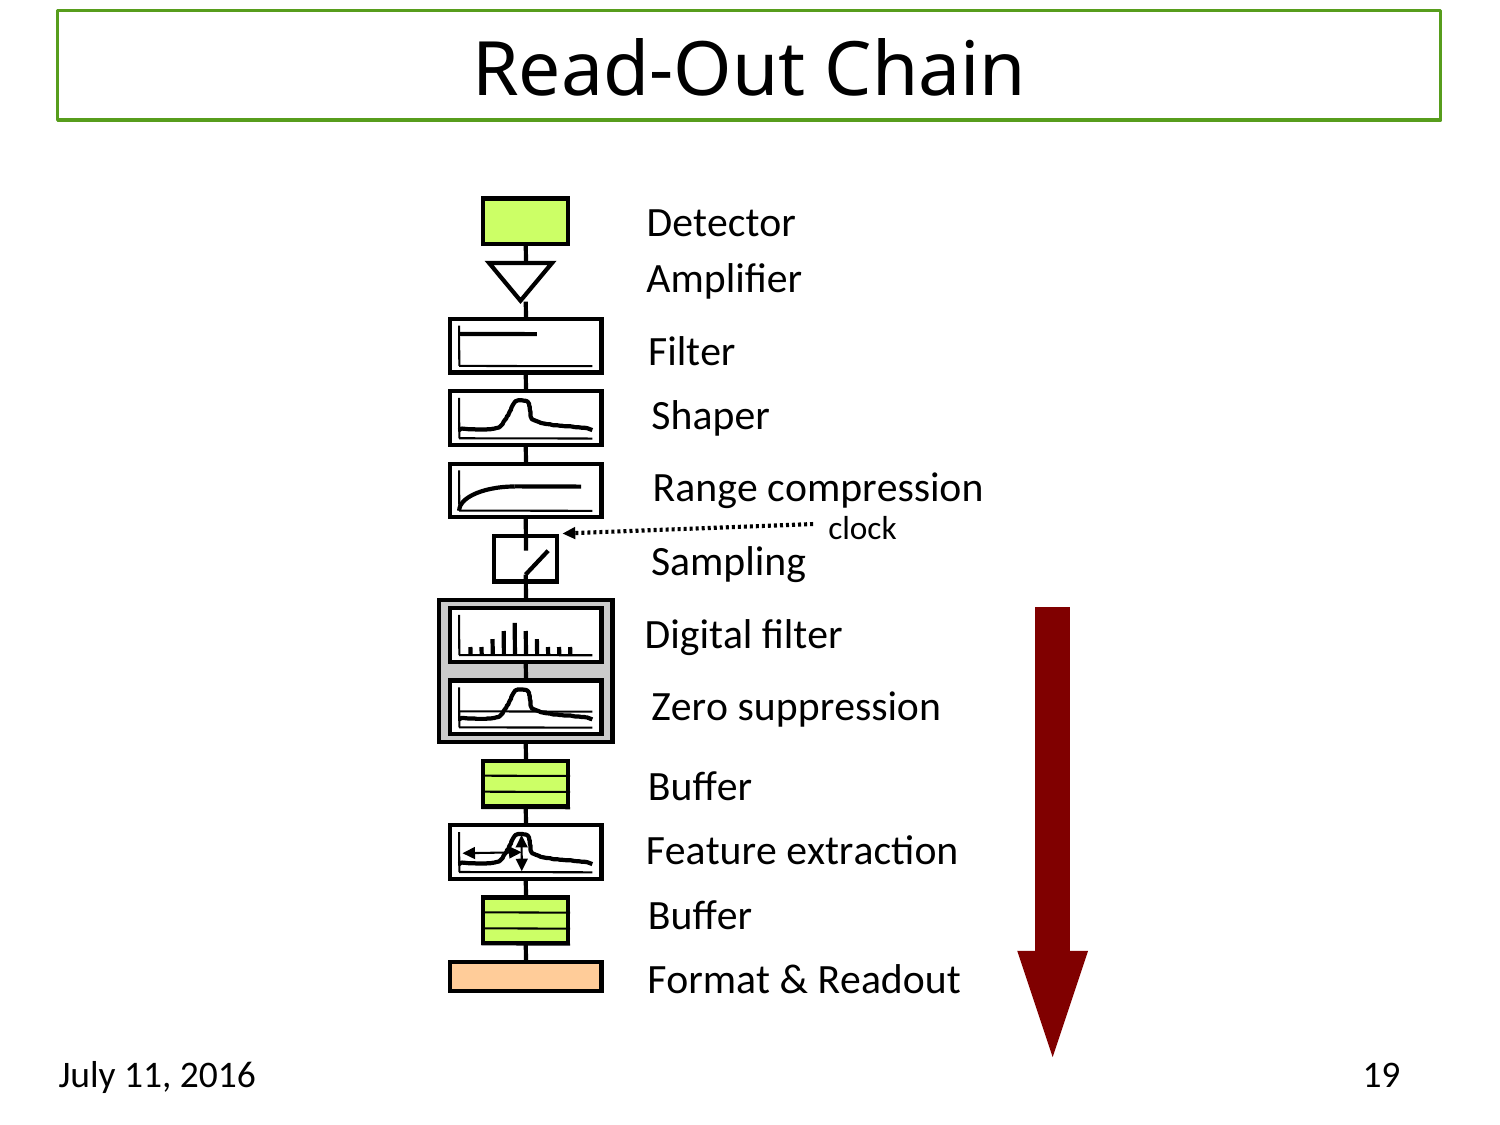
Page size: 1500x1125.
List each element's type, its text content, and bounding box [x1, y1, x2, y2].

text_box Format & Readout [632, 944, 977, 1010]
text_box Buffer [632, 881, 768, 946]
text_box [483, 897, 569, 911]
text_box [483, 914, 569, 927]
text_box [483, 930, 569, 943]
text_box Sampling [635, 526, 822, 592]
text_box [483, 777, 569, 790]
text_box [449, 463, 602, 518]
text_box [449, 961, 602, 992]
text_box clock [813, 498, 942, 554]
text_box [483, 793, 569, 807]
text_box [449, 319, 602, 373]
text_box [438, 600, 613, 742]
text_box Amplifier [631, 243, 818, 309]
text_box [449, 825, 602, 879]
text_box [483, 198, 569, 244]
text_box Feature extraction [630, 815, 975, 881]
text_box [449, 391, 602, 445]
text_box [494, 536, 558, 582]
title Read-Out Chain [57, 10, 1441, 121]
text_box Detector [631, 187, 812, 253]
text_box Buffer [632, 750, 768, 815]
text_box Digital filter [629, 598, 859, 665]
text_box Shaper [636, 380, 786, 446]
text_box Range compression [637, 452, 999, 518]
text_box [489, 262, 553, 301]
text_box Filter [633, 316, 751, 382]
text_box Zero suppression [636, 671, 957, 737]
text_box [483, 760, 569, 774]
